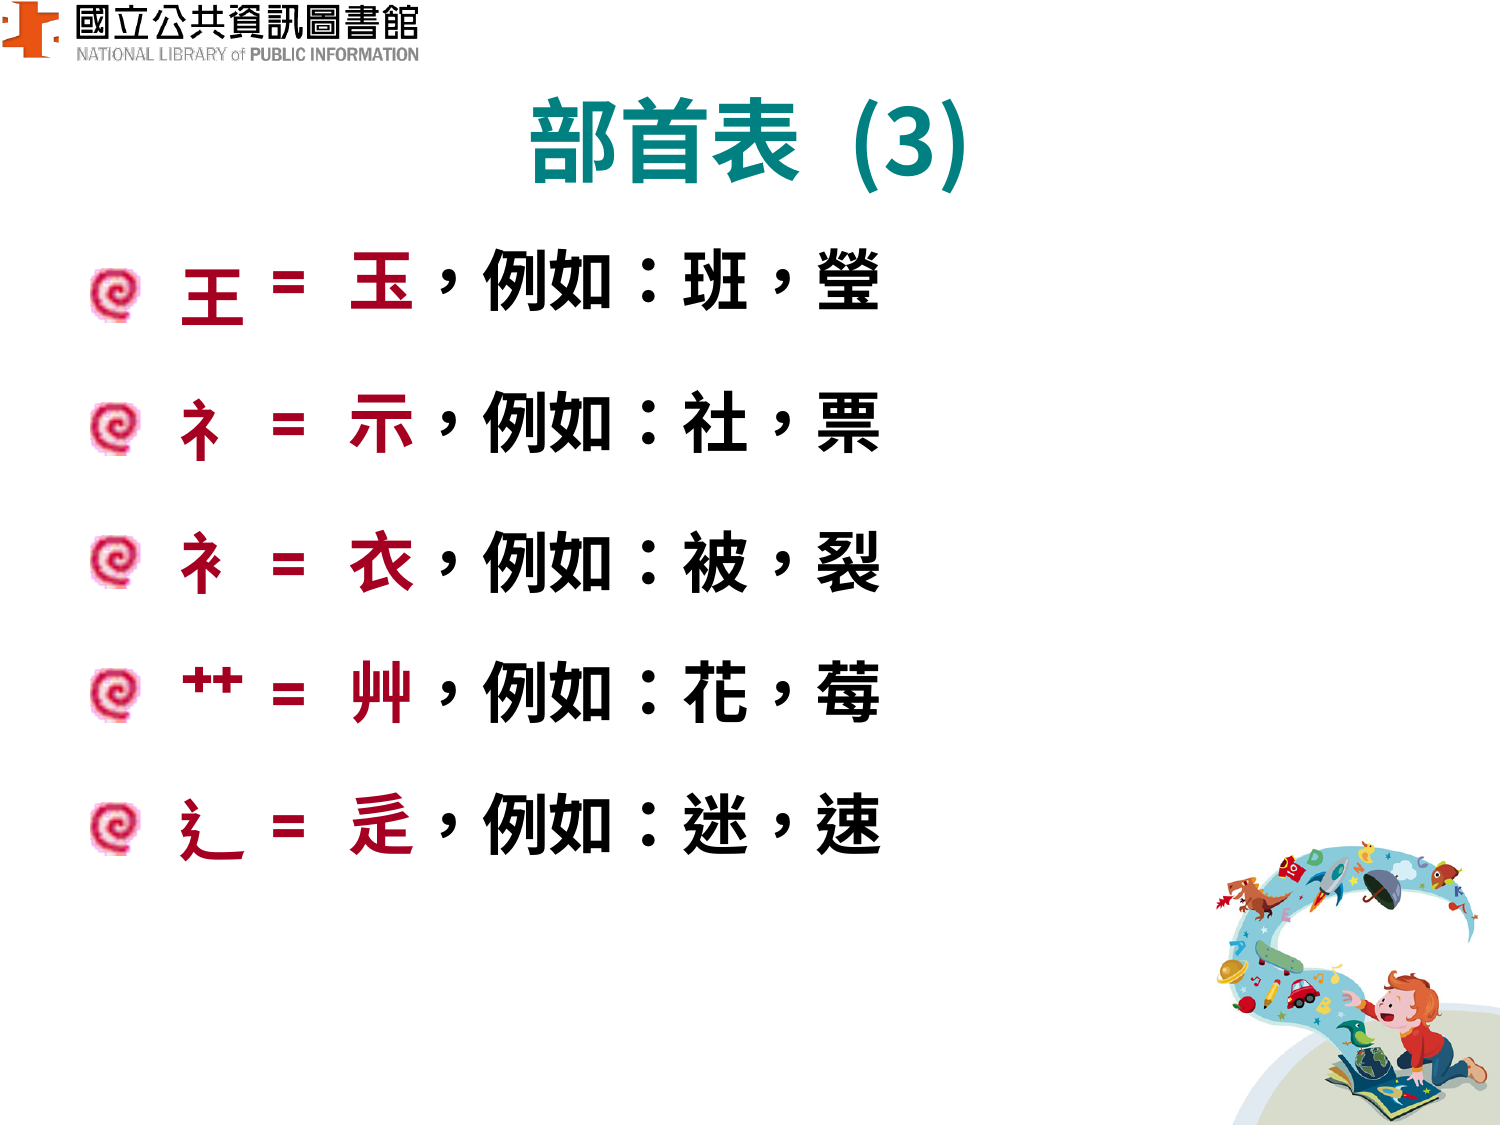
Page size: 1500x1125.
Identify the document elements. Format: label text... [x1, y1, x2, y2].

picture [1210, 835, 1500, 1125]
text_box = 衣，例如：被，裂 [253, 513, 1128, 609]
text_box = 示，例如：社，票 [253, 373, 1128, 469]
text_box = 玉，例如：班，瑩 [253, 231, 1128, 327]
picture [0, 0, 420, 62]
text_box = 辵，例如：迷，速 [253, 775, 1128, 870]
list 王 礻 衤 艹 辶 [75, 208, 1425, 951]
text_box = 艸，例如：花，莓 [253, 643, 1128, 739]
title 部首表 (3) [75, 45, 1425, 208]
